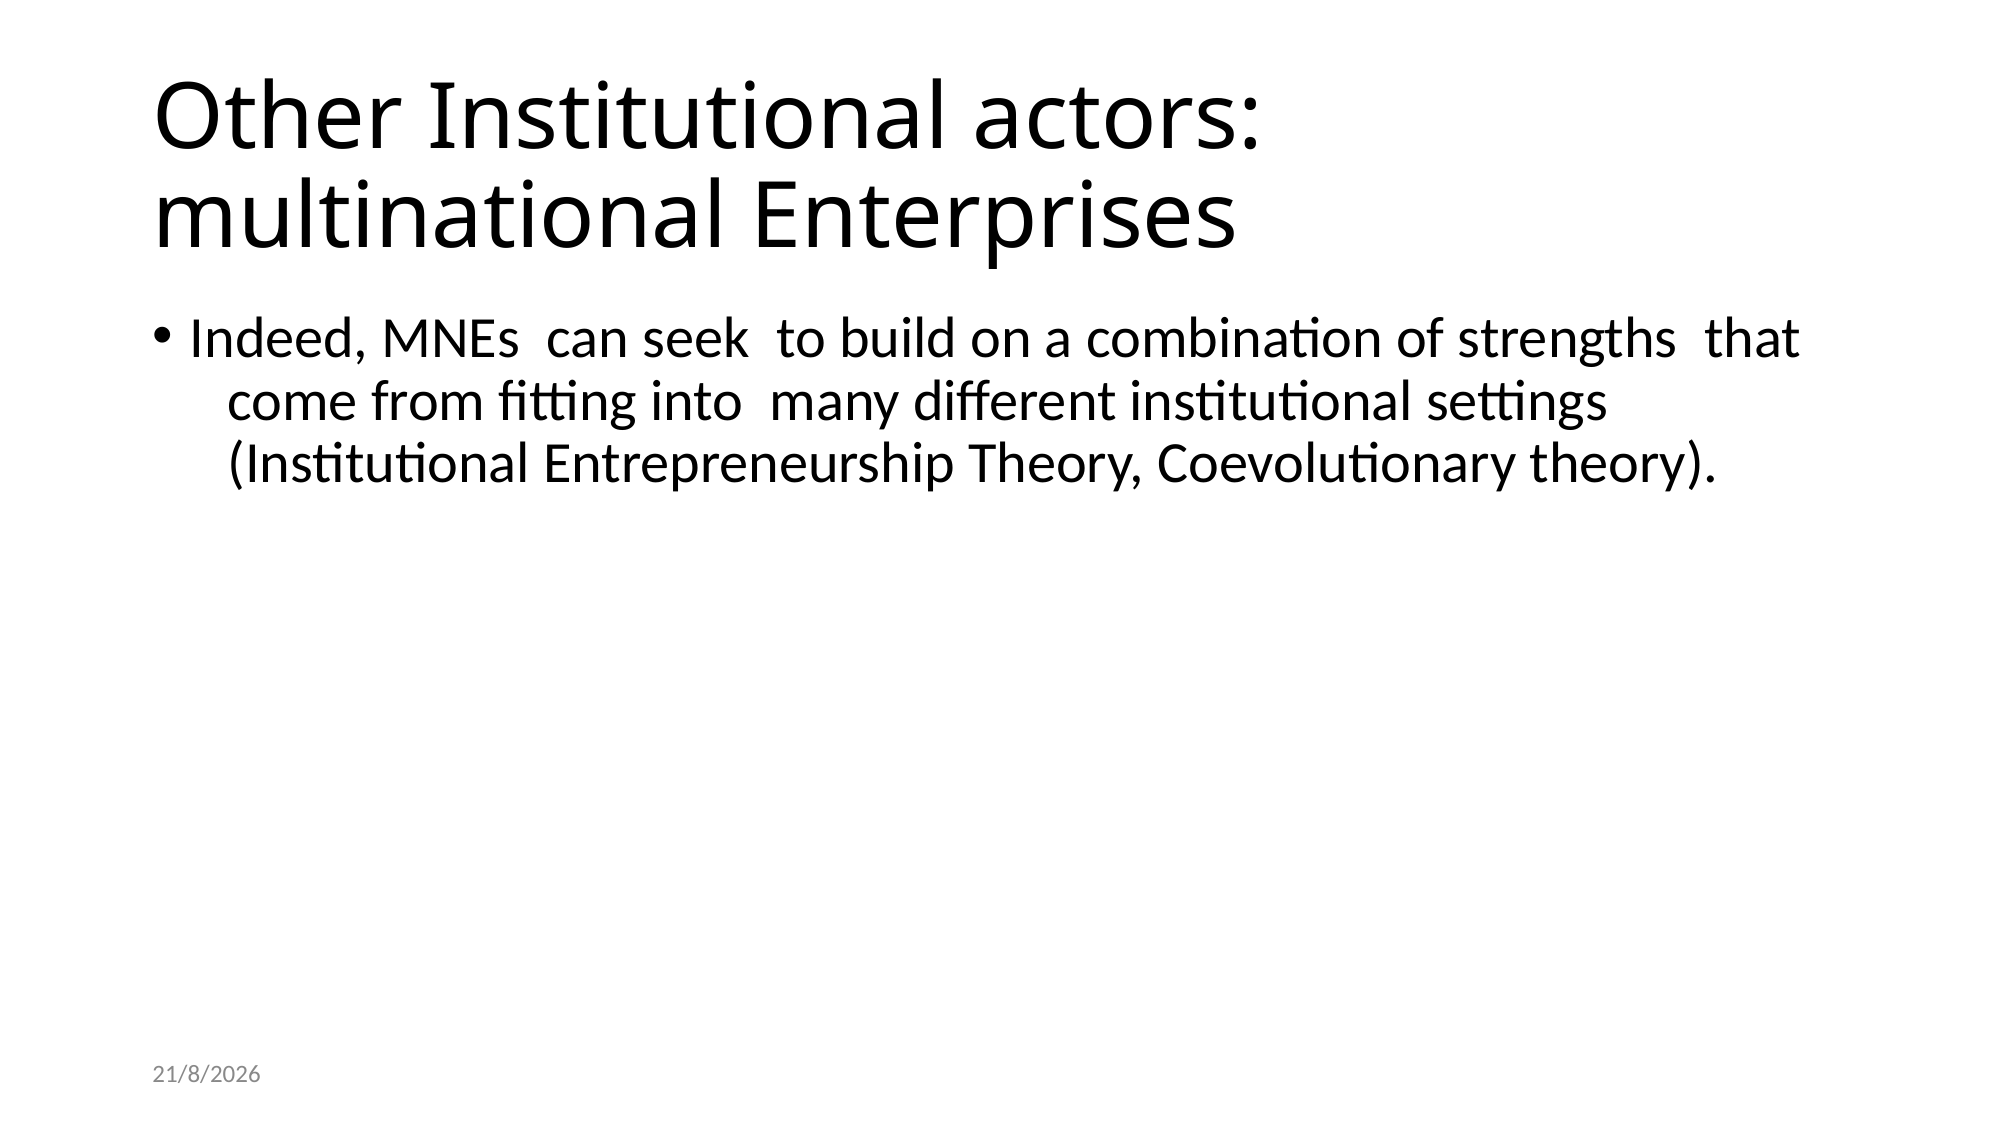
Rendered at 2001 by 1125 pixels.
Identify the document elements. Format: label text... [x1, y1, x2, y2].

text_box 15/3/2022 [137, 1042, 588, 1103]
list Indeed, MNEs can seek to build on a combination of strengths that come from fitting into many different institutional settings (Institutional Entrepreneurship Theory, Coevolutionary theory). [137, 299, 1863, 1014]
title Other Institutional actors: multinational Enterprises [137, 59, 1863, 278]
